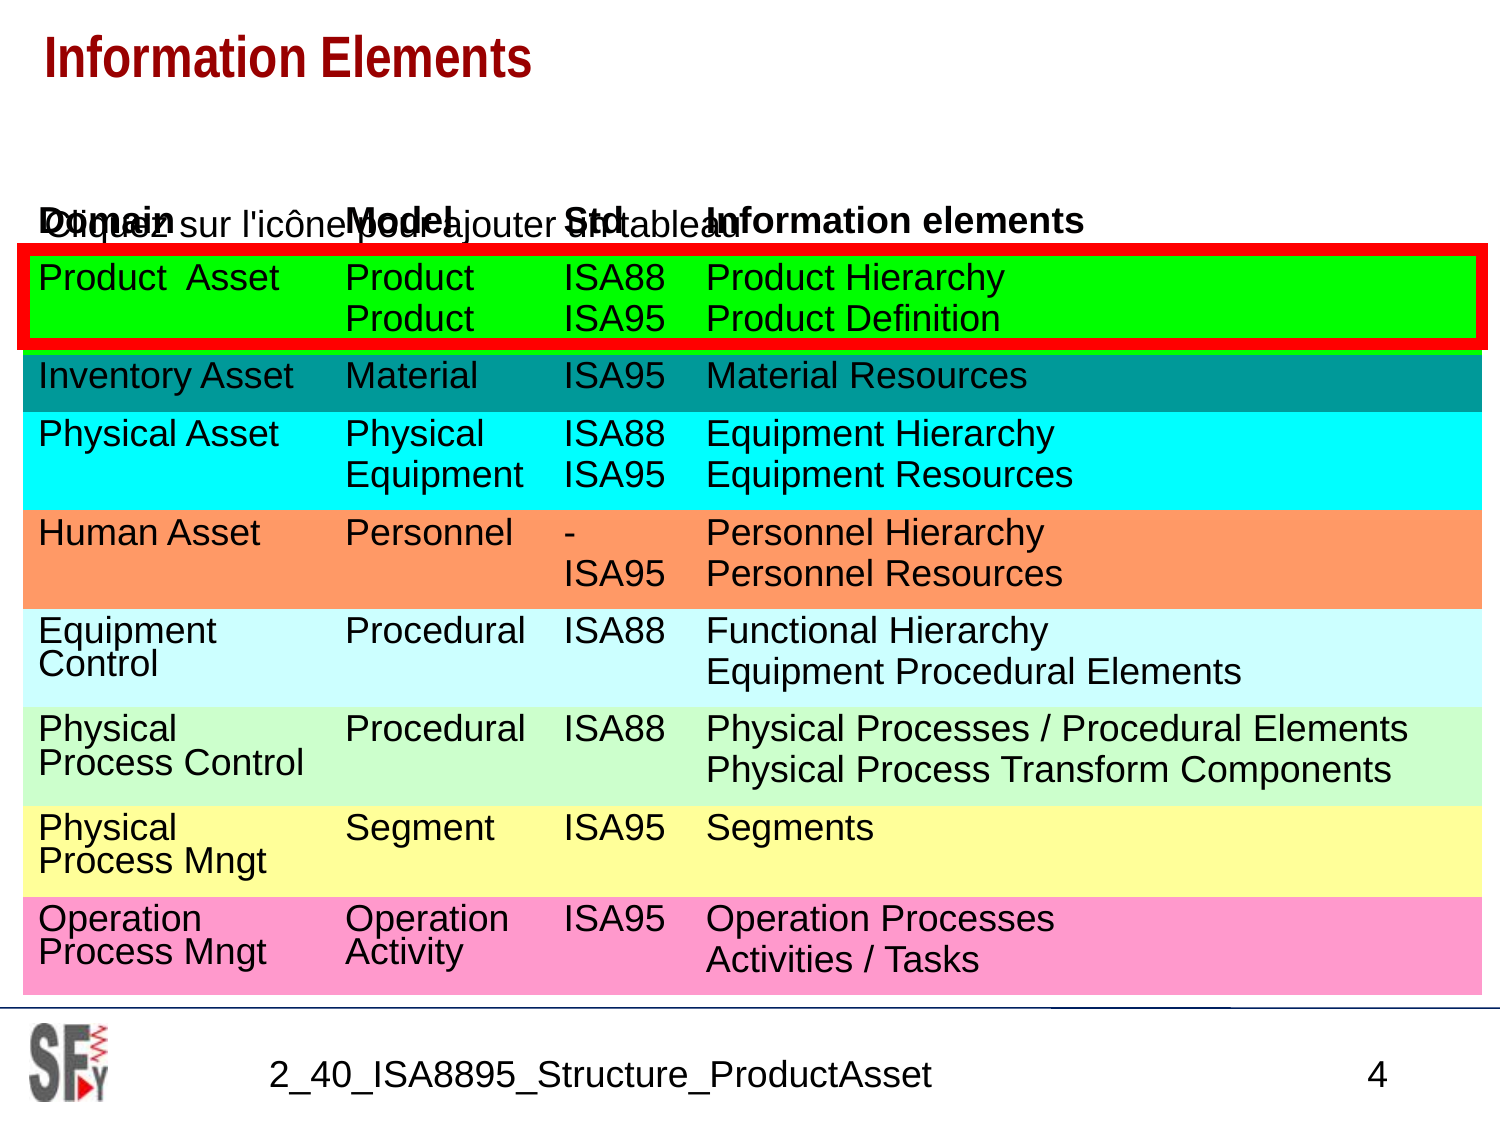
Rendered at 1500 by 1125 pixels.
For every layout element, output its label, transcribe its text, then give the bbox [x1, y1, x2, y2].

table_cell ISA95 [549, 355, 691, 412]
table_cell Operation Processes Activities / Tasks [691, 897, 1482, 995]
table_cell Product Hierarchy Product Definition [691, 350, 1482, 355]
table_cell Human Asset [23, 510, 330, 609]
table_cell Operation Activity [330, 897, 549, 995]
table_cell - ISA95 [549, 510, 691, 609]
table_header Information elements [691, 199, 1482, 243]
table_cell Functional Hierarchy Equipment Procedural Elements [691, 609, 1482, 707]
table_cell ISA88 [549, 707, 691, 806]
table_cell Personnel [330, 510, 549, 609]
table_cell Procedural [330, 609, 549, 707]
table_cell ISA95 [549, 806, 691, 897]
table_header Std [549, 199, 691, 243]
table_cell Procedural [330, 707, 549, 806]
table_header Domain [23, 199, 330, 243]
footer 2_40_ISA8895_Structure_ProductAsset [253, 1034, 1336, 1103]
table_cell ISA88 ISA95 [549, 256, 691, 338]
table_cell Material Resources [691, 355, 1482, 412]
table_cell Physical Asset [23, 412, 330, 510]
table_cell Equipment Control [23, 609, 330, 707]
table_cell Product Asset [30, 256, 330, 338]
table_cell Segment [330, 806, 549, 897]
picture [29, 1023, 108, 1102]
table_cell Product Asset [23, 350, 330, 355]
table_cell Inventory Asset [23, 355, 330, 412]
table_cell Product Hierarchy Product Definition [691, 256, 1476, 338]
table_cell ISA88 ISA95 [549, 350, 691, 355]
table_cell Segments [691, 806, 1482, 897]
table_cell ISA88 ISA95 [549, 412, 691, 510]
table_cell Physical Process Control [23, 707, 330, 806]
table_header Model [330, 199, 549, 243]
slide_number <numéro> [1352, 1034, 1490, 1103]
title Information Elements [29, 12, 1471, 138]
table_cell Physical Processes / Procedural Elements Physical Process Transform Components [691, 707, 1482, 806]
table_cell Operation Process Mngt [23, 897, 330, 995]
table_cell Physical Equipment [330, 412, 549, 510]
table_cell Equipment Hierarchy Equipment Resources [691, 412, 1482, 510]
table_cell Product Product [330, 256, 549, 338]
table_cell Physical Process Mngt [23, 806, 330, 897]
table_cell ISA88 [549, 609, 691, 707]
table_cell Product Product [330, 350, 549, 355]
table_cell Material [330, 355, 549, 412]
table_cell ISA95 [549, 897, 691, 995]
table_cell Personnel Hierarchy Personnel Resources [691, 510, 1482, 609]
